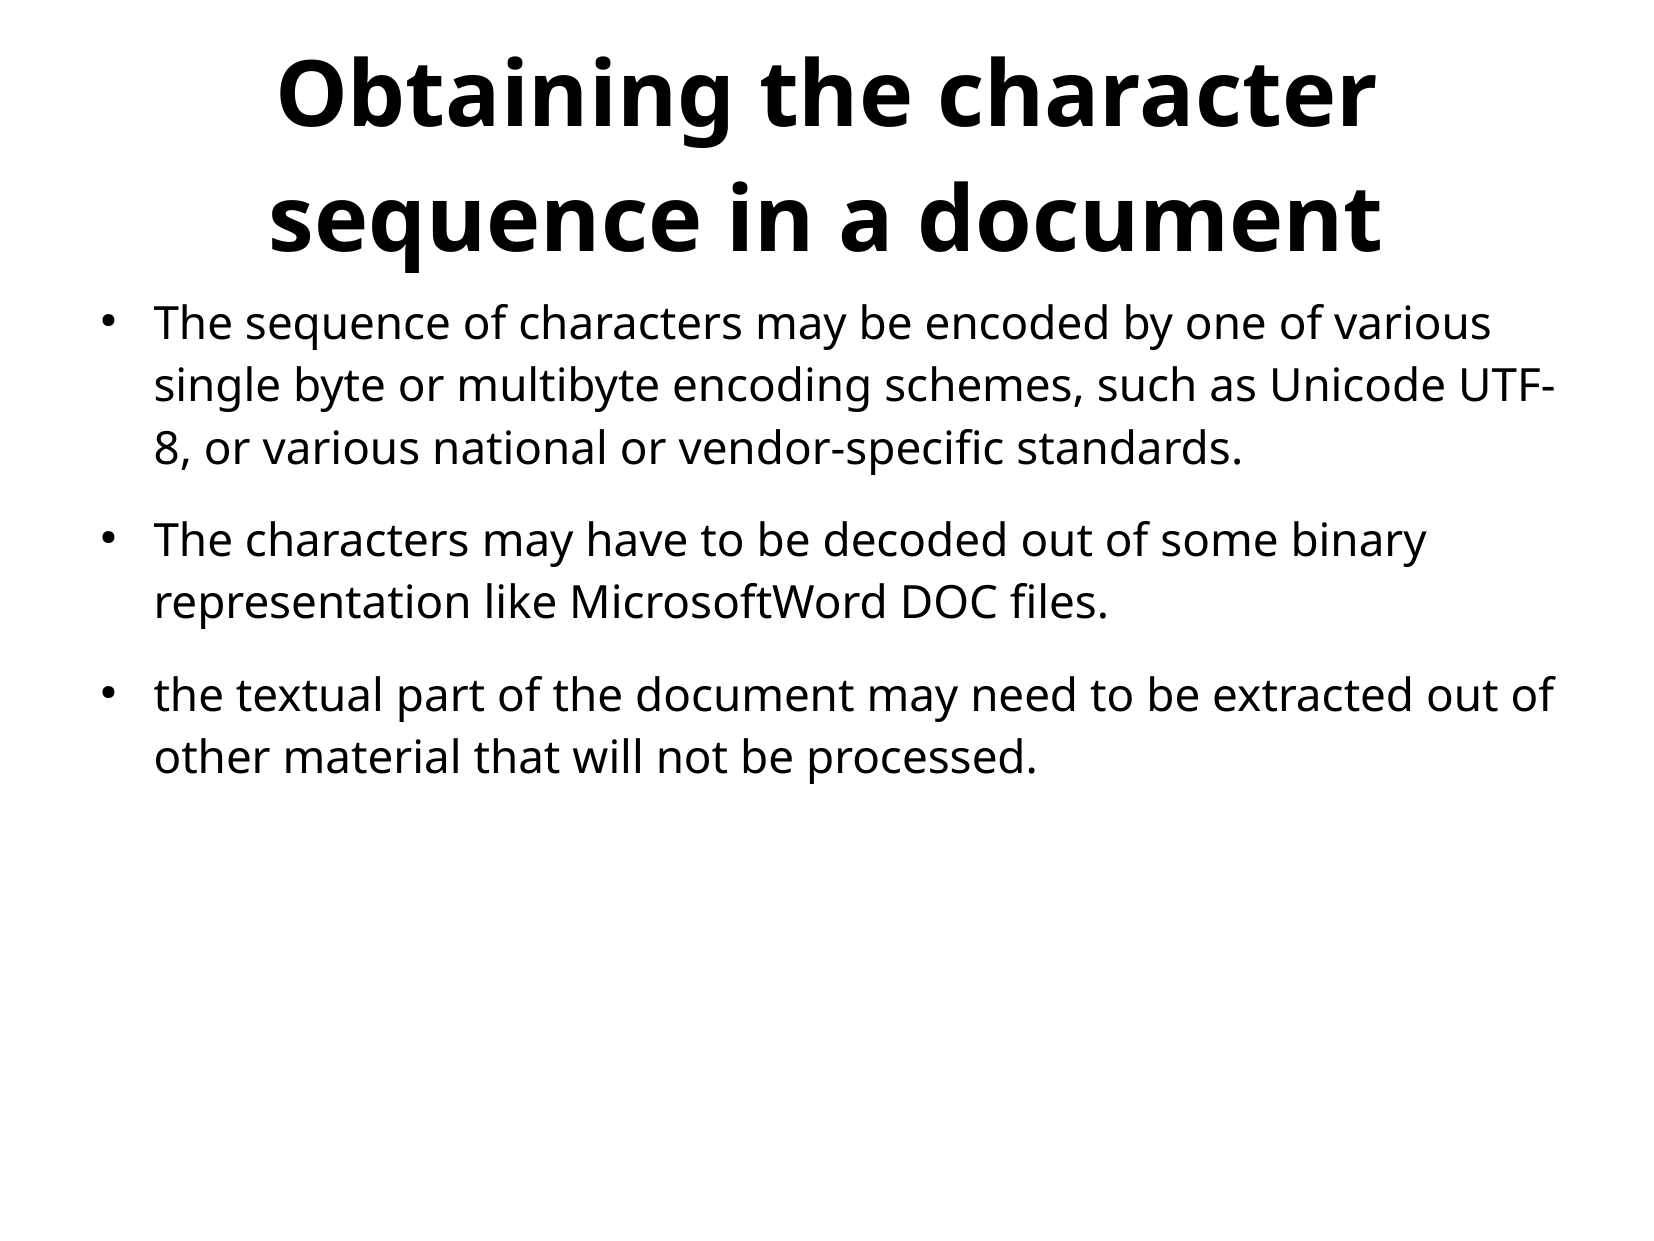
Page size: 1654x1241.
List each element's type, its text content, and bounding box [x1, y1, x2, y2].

title Obtaining the character sequence in a document [82, 43, 1571, 263]
list The sequence of characters may be encoded by one of various single byte or multibyte encoding schemes, such as Unicode UTF-8, or various national or vendor-specific standards. The characters may have to be decoded out of some binary representation like MicrosoftWord DOC files. the textual part of the document may need to be extracted out of other material that will not be processed. [82, 290, 1571, 1094]
